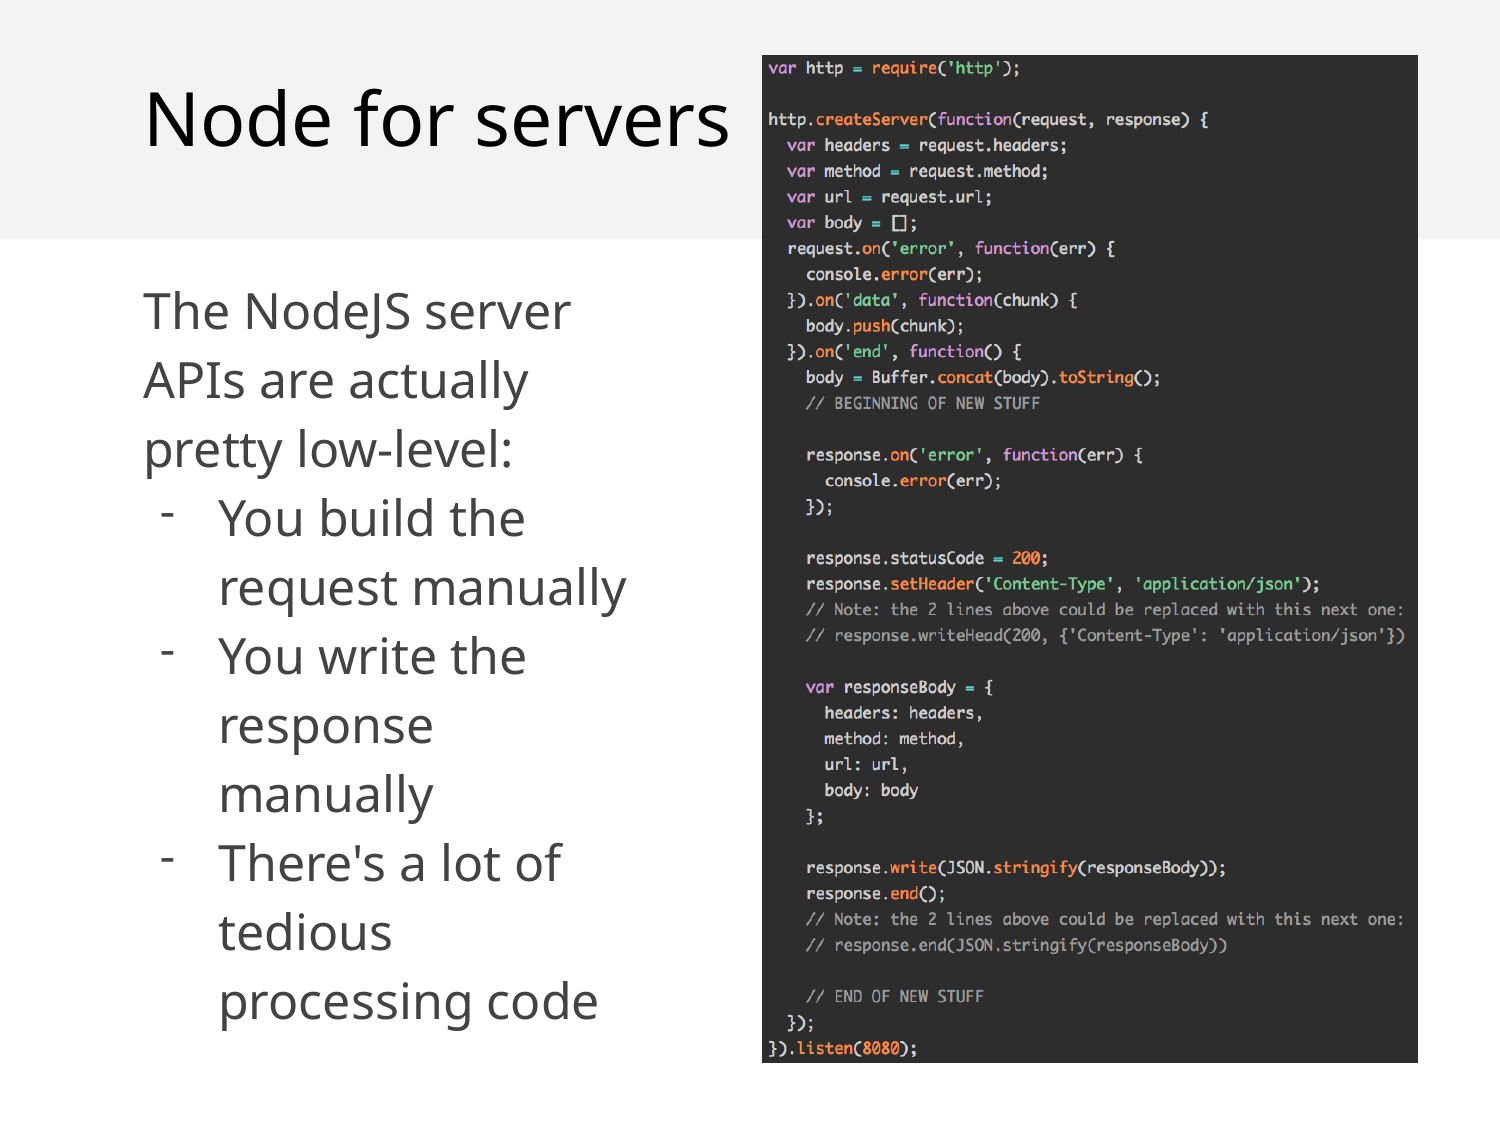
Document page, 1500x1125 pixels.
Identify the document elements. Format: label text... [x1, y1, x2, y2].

list The NodeJS server APIs are actually pretty low-level: You build the request manually You write the response manually There's a lot of tedious processing code [128, 255, 658, 1004]
title Node for servers [128, 56, 762, 183]
picture [762, 55, 1418, 1063]
